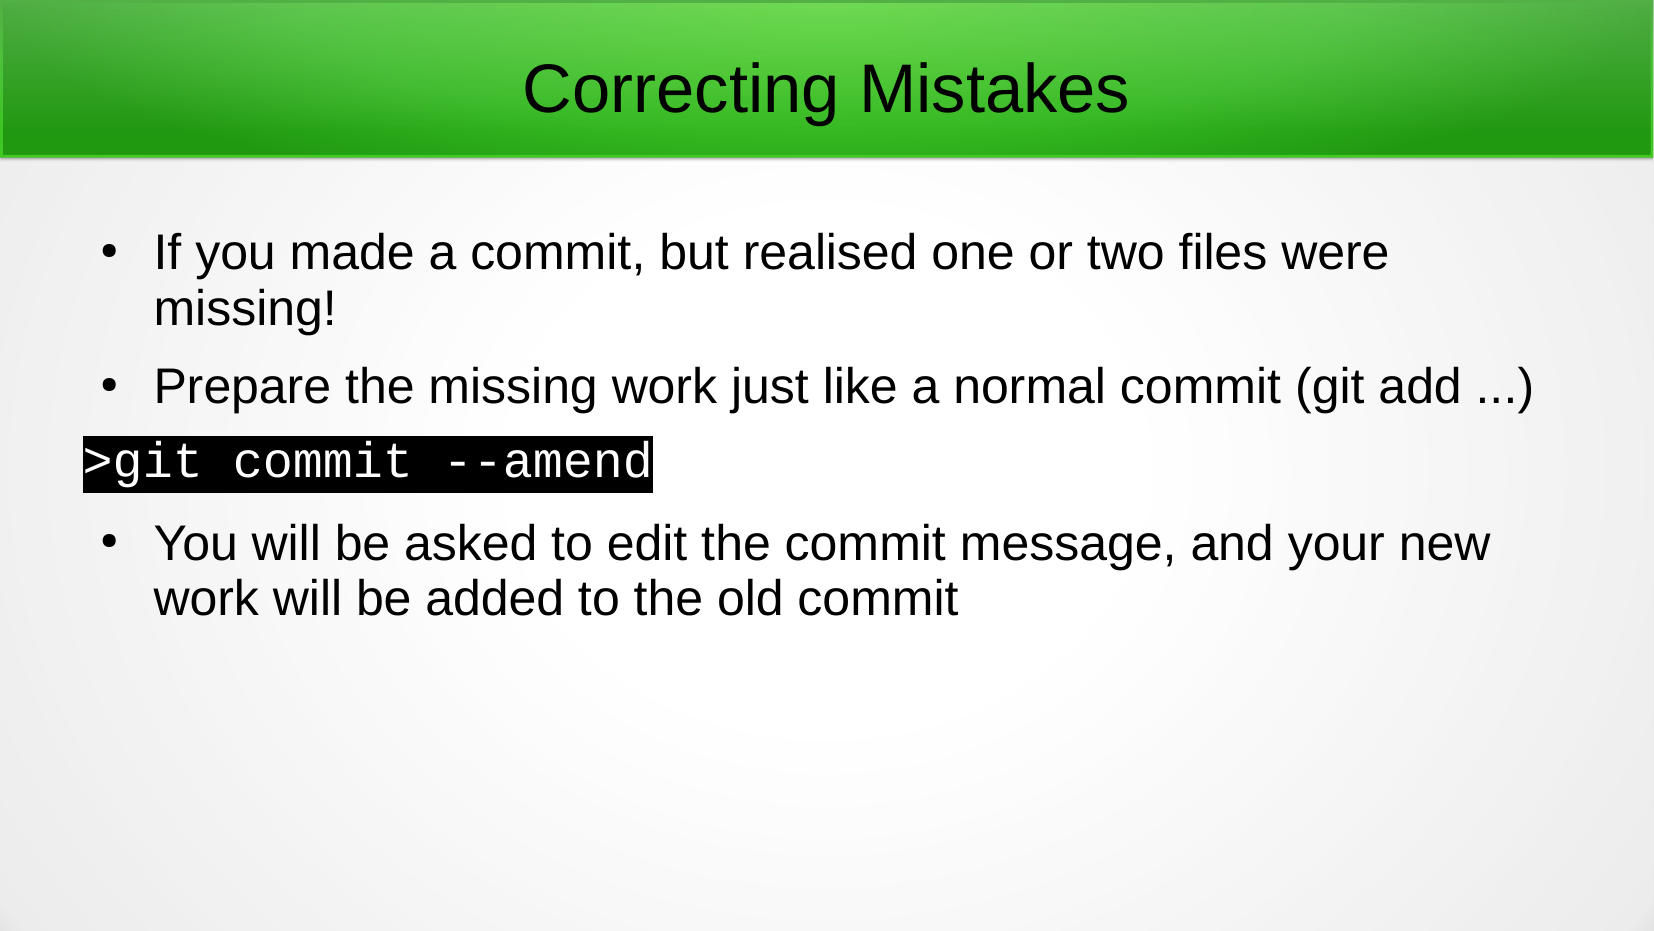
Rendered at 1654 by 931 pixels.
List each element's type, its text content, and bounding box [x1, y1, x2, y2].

title Correcting Mistakes [82, 35, 1571, 142]
list If you made a commit, but realised one or two files were missing! Prepare the missing work just like a normal commit (git add ...) >git commit --amend You will be asked to edit the commit message, and your new work will be added to the old commit [82, 224, 1571, 764]
